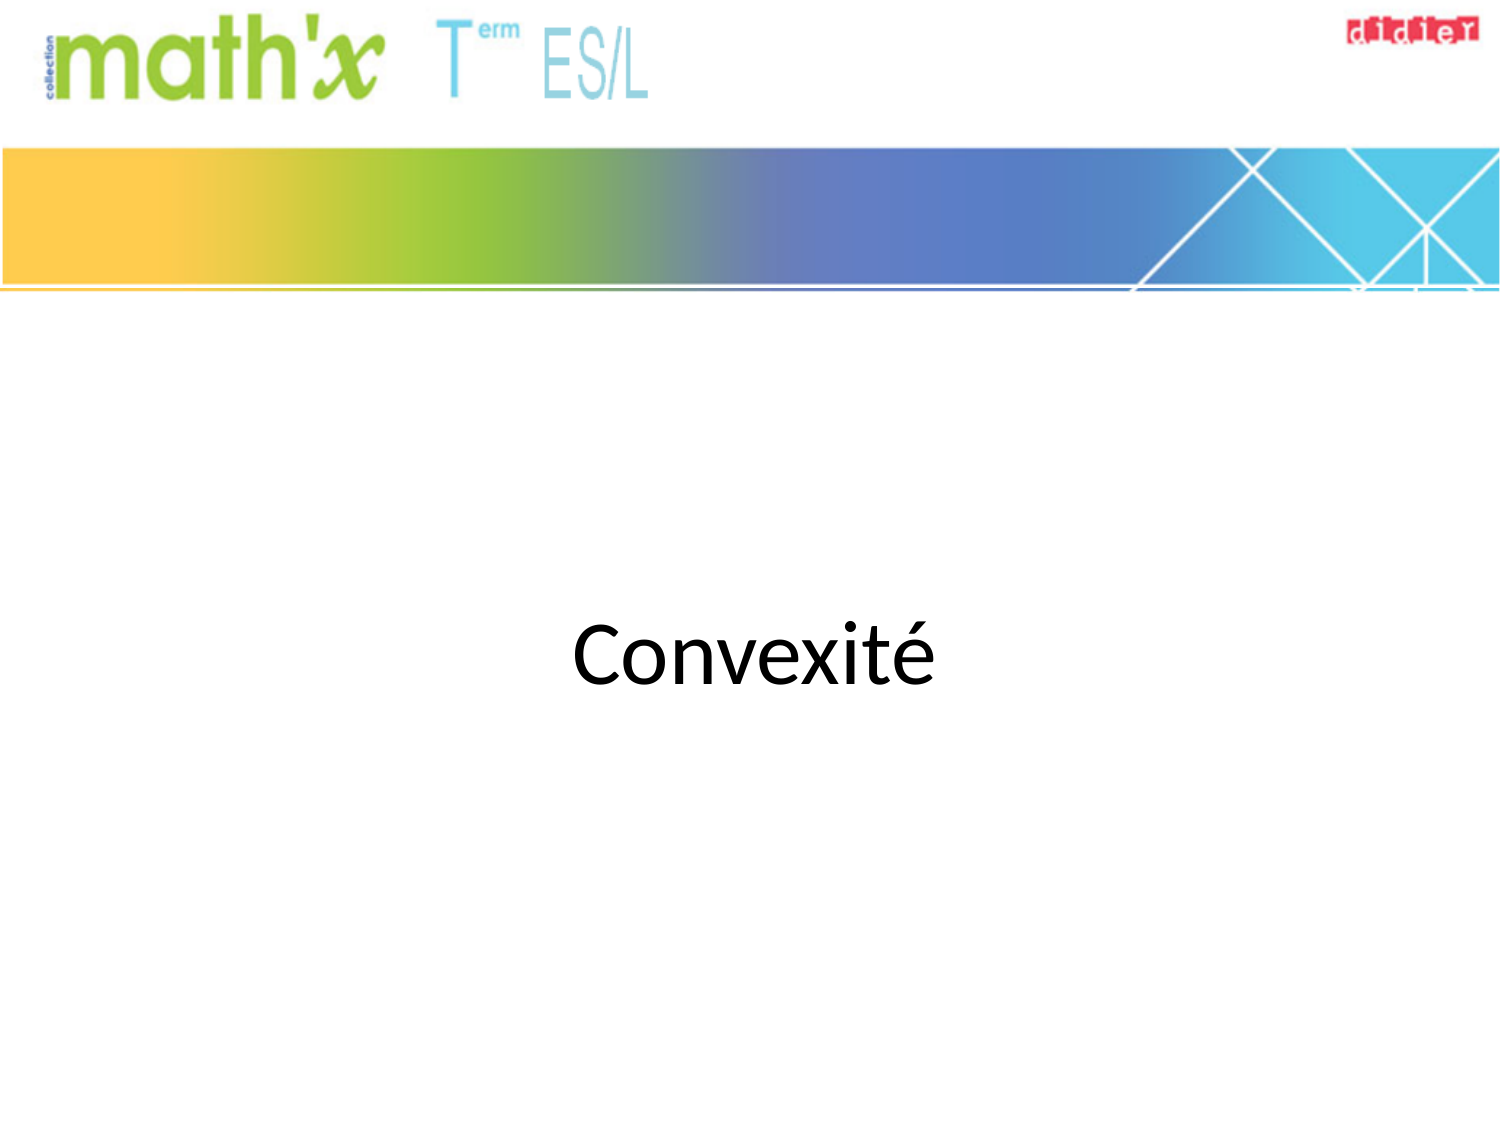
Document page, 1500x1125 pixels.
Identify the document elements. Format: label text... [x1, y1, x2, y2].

title Convexité [117, 585, 1393, 821]
picture [0, 0, 1500, 288]
